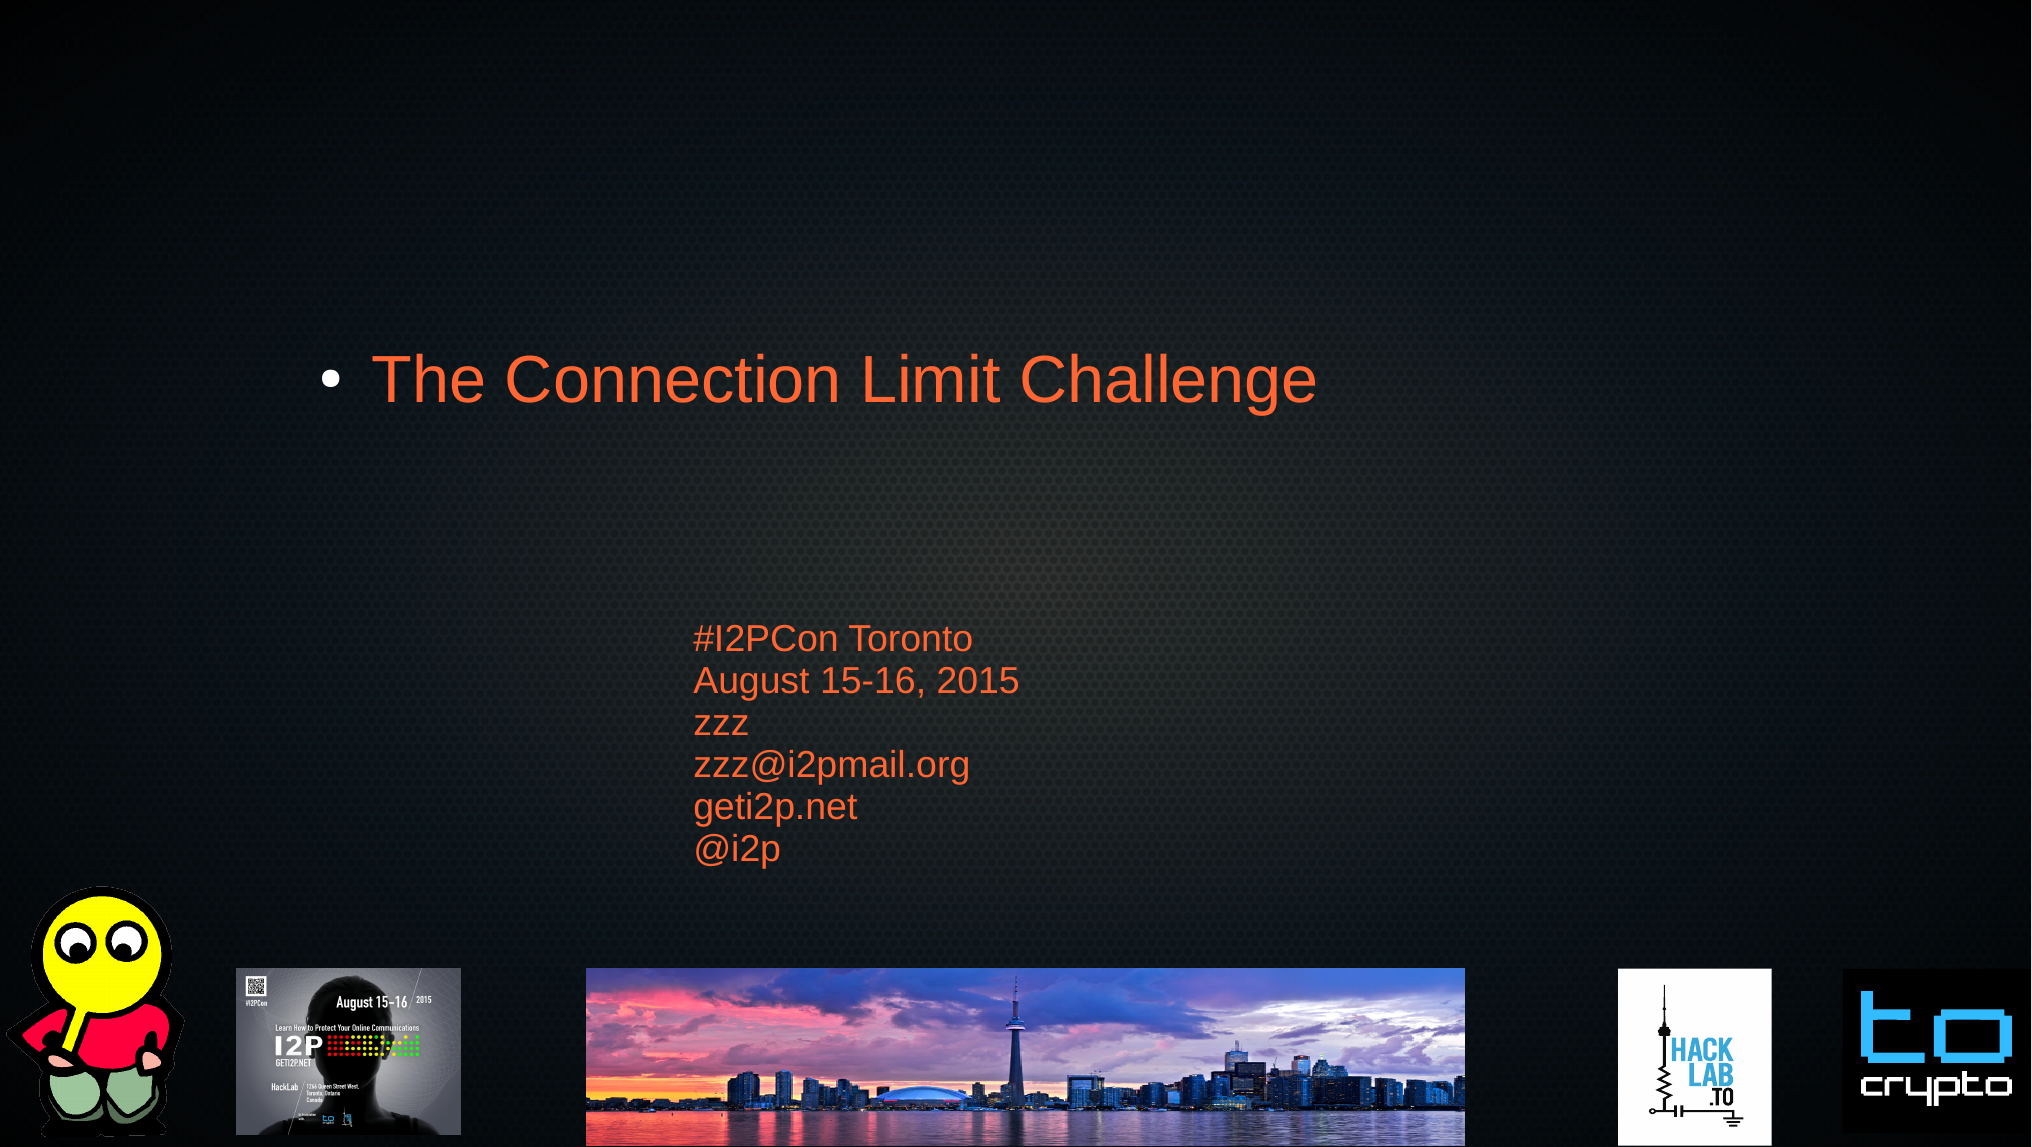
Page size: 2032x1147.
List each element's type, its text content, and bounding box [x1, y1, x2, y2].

list The Connection Limit Challenge [300, 342, 1678, 1008]
text_box #I2PCon Toronto August 15-16, 2015 zzz zzz@i2pmail.org geti2p.net @i2p [678, 610, 1151, 878]
picture [0, 0, 2032, 1147]
